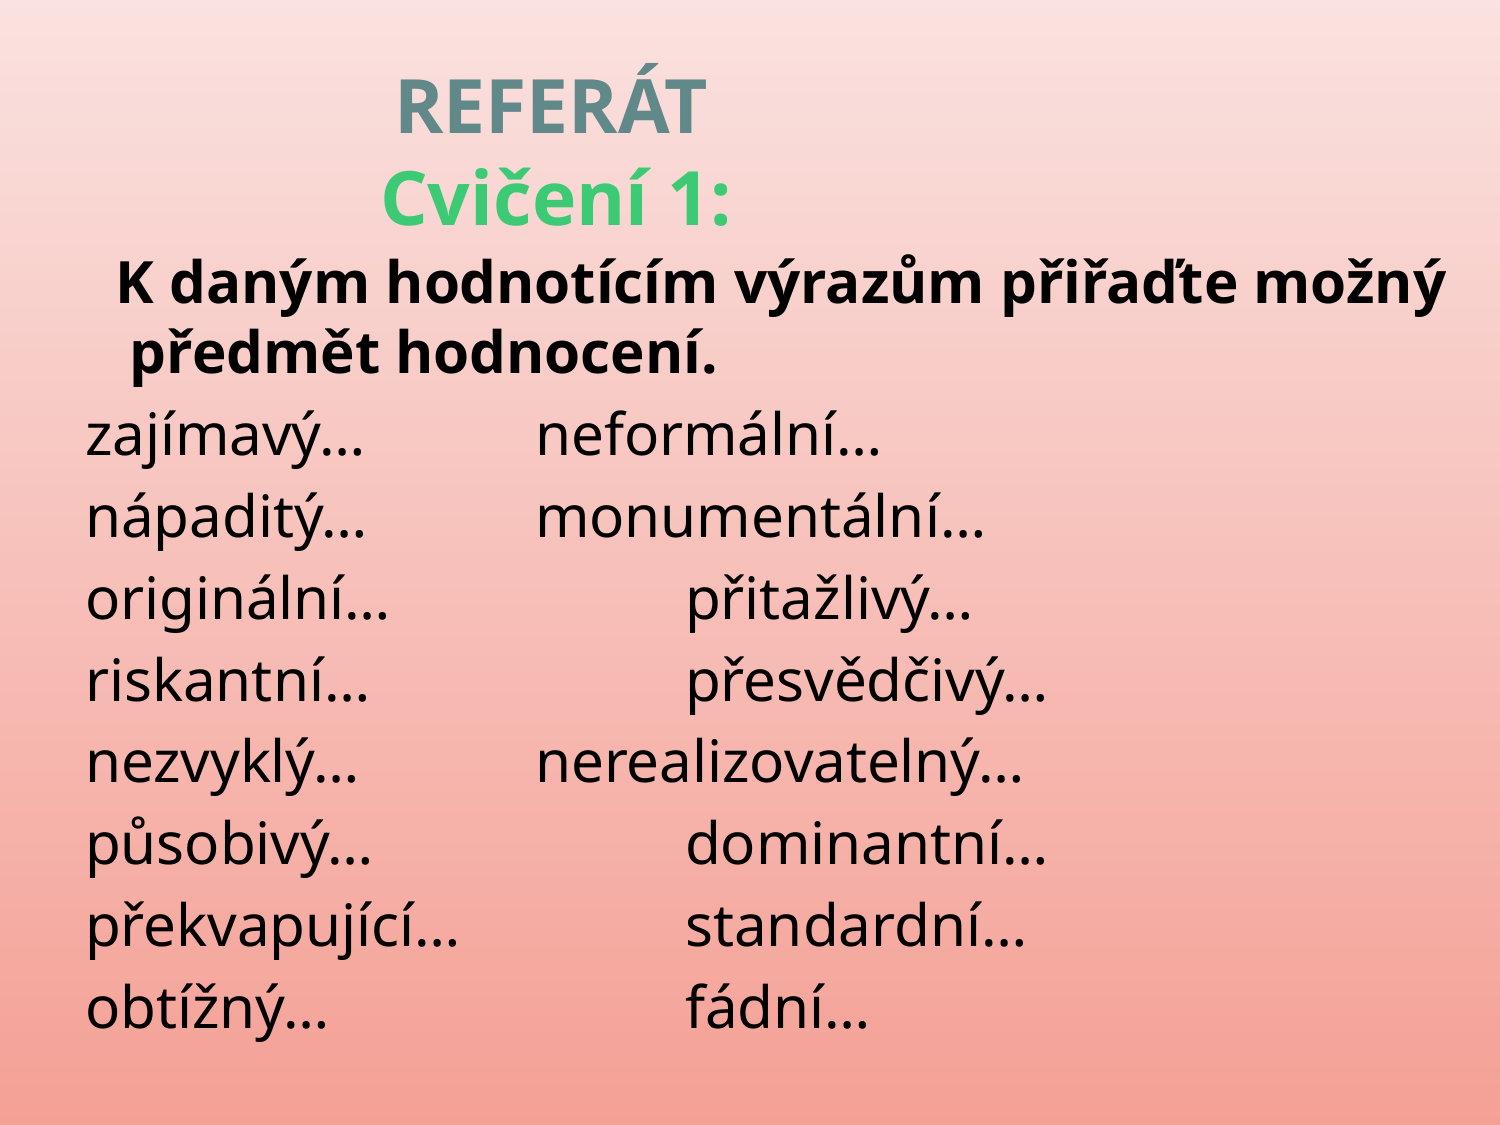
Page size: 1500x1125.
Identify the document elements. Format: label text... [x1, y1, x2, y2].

list K daným hodnotícím výrazům přiřaďte možný předmět hodnocení. zajímavý… neformální… nápaditý… monumentální… originální… přitažlivý… riskantní… přesvědčivý… nezvyklý… nerealizovatelný… působivý… dominantní… překvapující… standardní… obtížný… fádní… [70, 237, 1471, 1125]
title REFERÁT Cvičení 1: [53, 42, 1426, 256]
